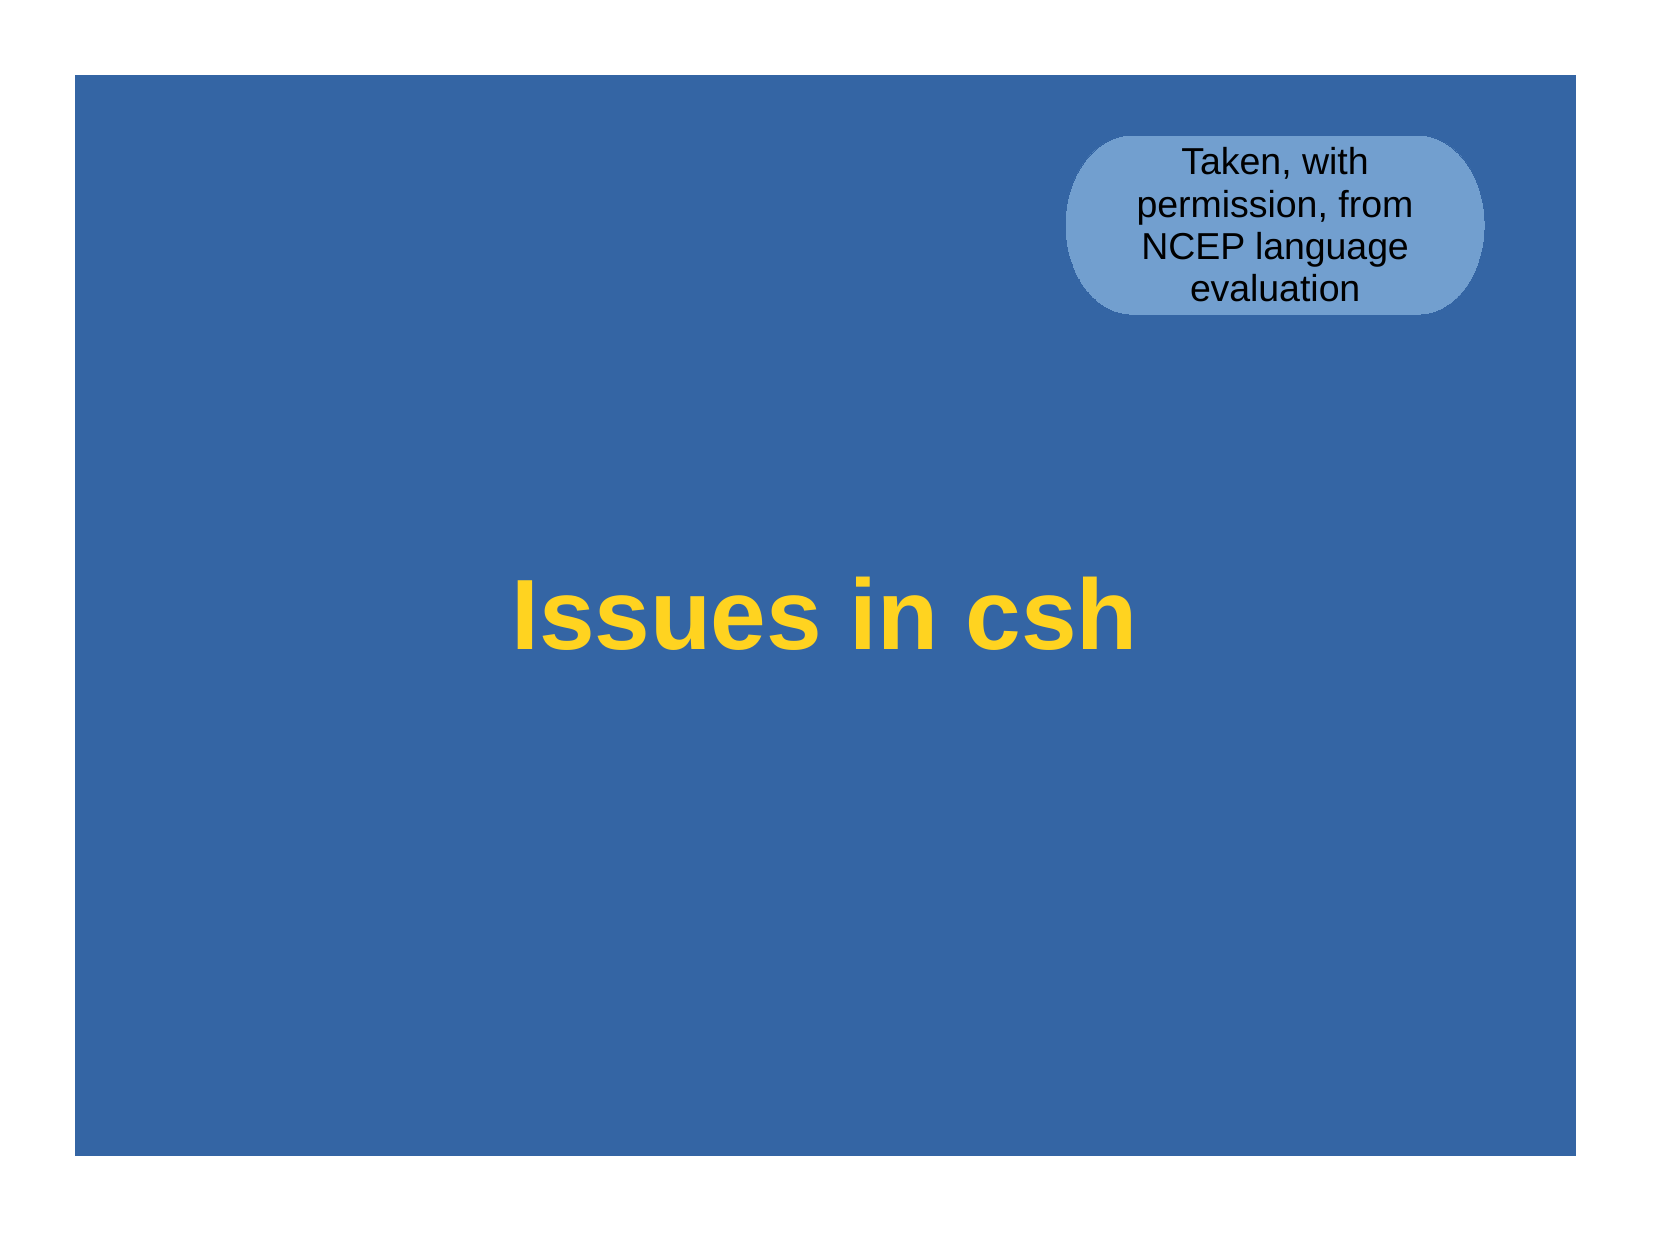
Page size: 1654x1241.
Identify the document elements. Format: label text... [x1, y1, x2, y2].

text_box Taken, with permission, from NCEP language evaluation [1065, 135, 1486, 316]
text_box Issues in csh [75, 75, 1576, 1156]
